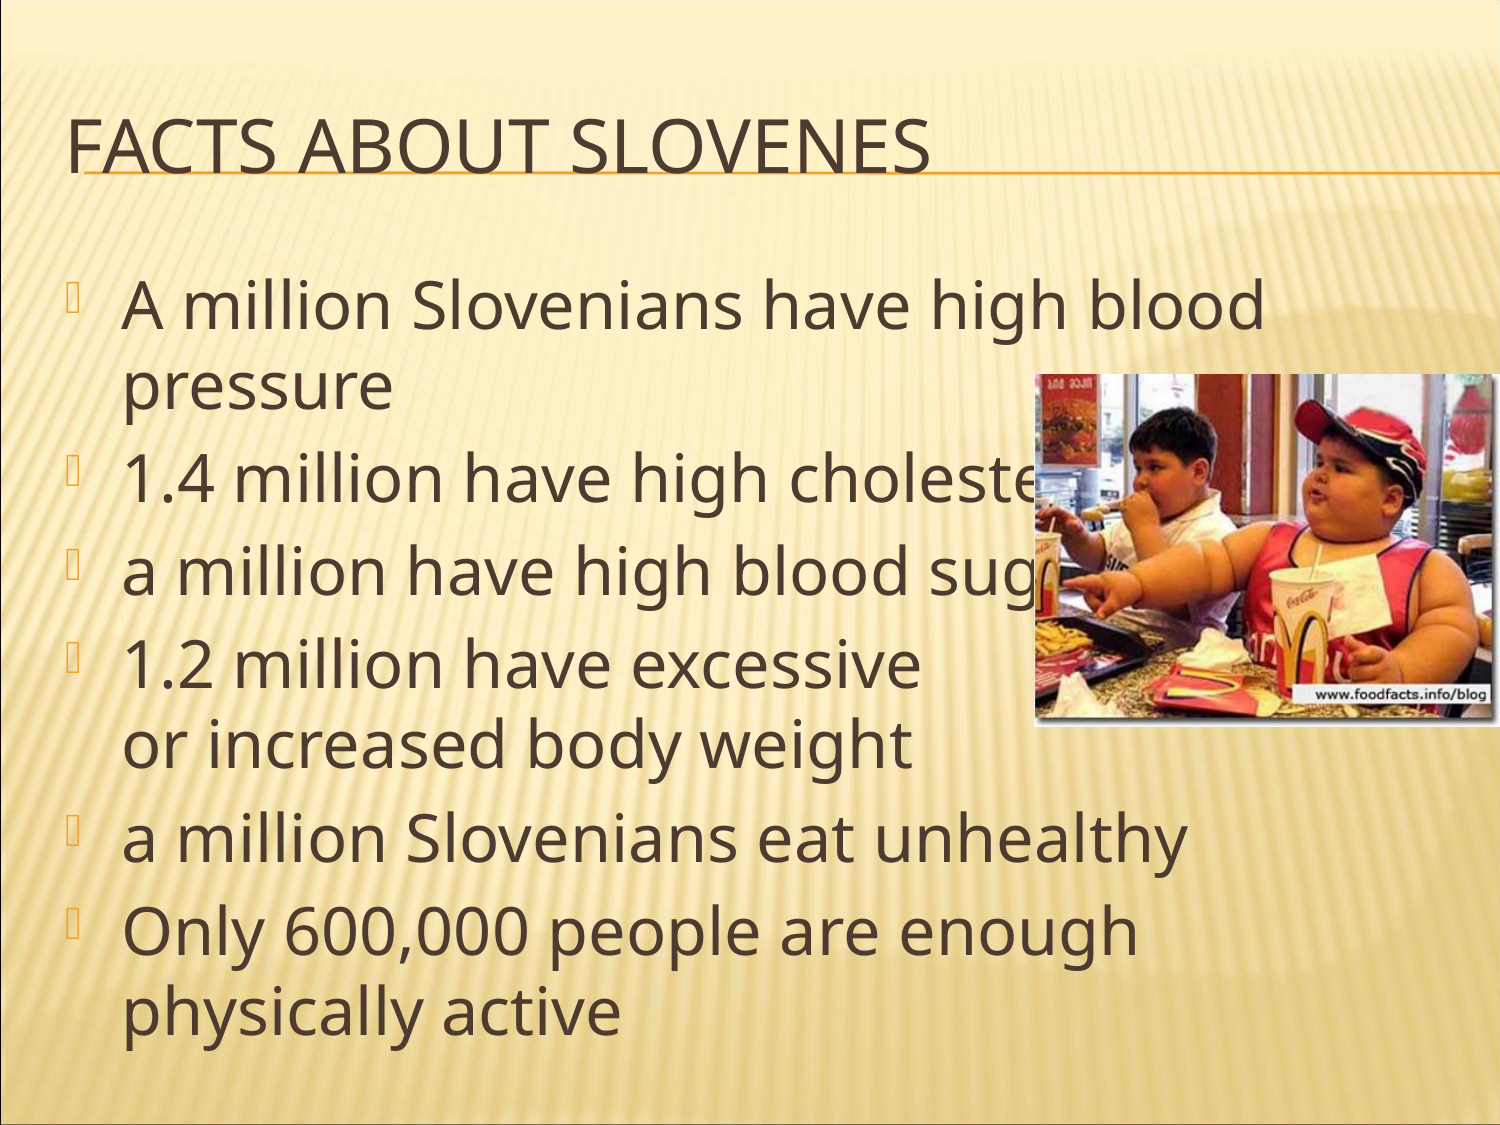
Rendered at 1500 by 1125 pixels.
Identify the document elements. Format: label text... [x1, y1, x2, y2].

title Facts about slovenes [50, 75, 1475, 213]
picture [0, 0, 1500, 1125]
list A million Slovenians have high blood pressure 1.4 million have high cholesterol a million have high blood sugar 1.2 million have excessive or increased body weight a million Slovenians eat unhealthy Only 600,000 people are enough physically active [50, 254, 1475, 998]
